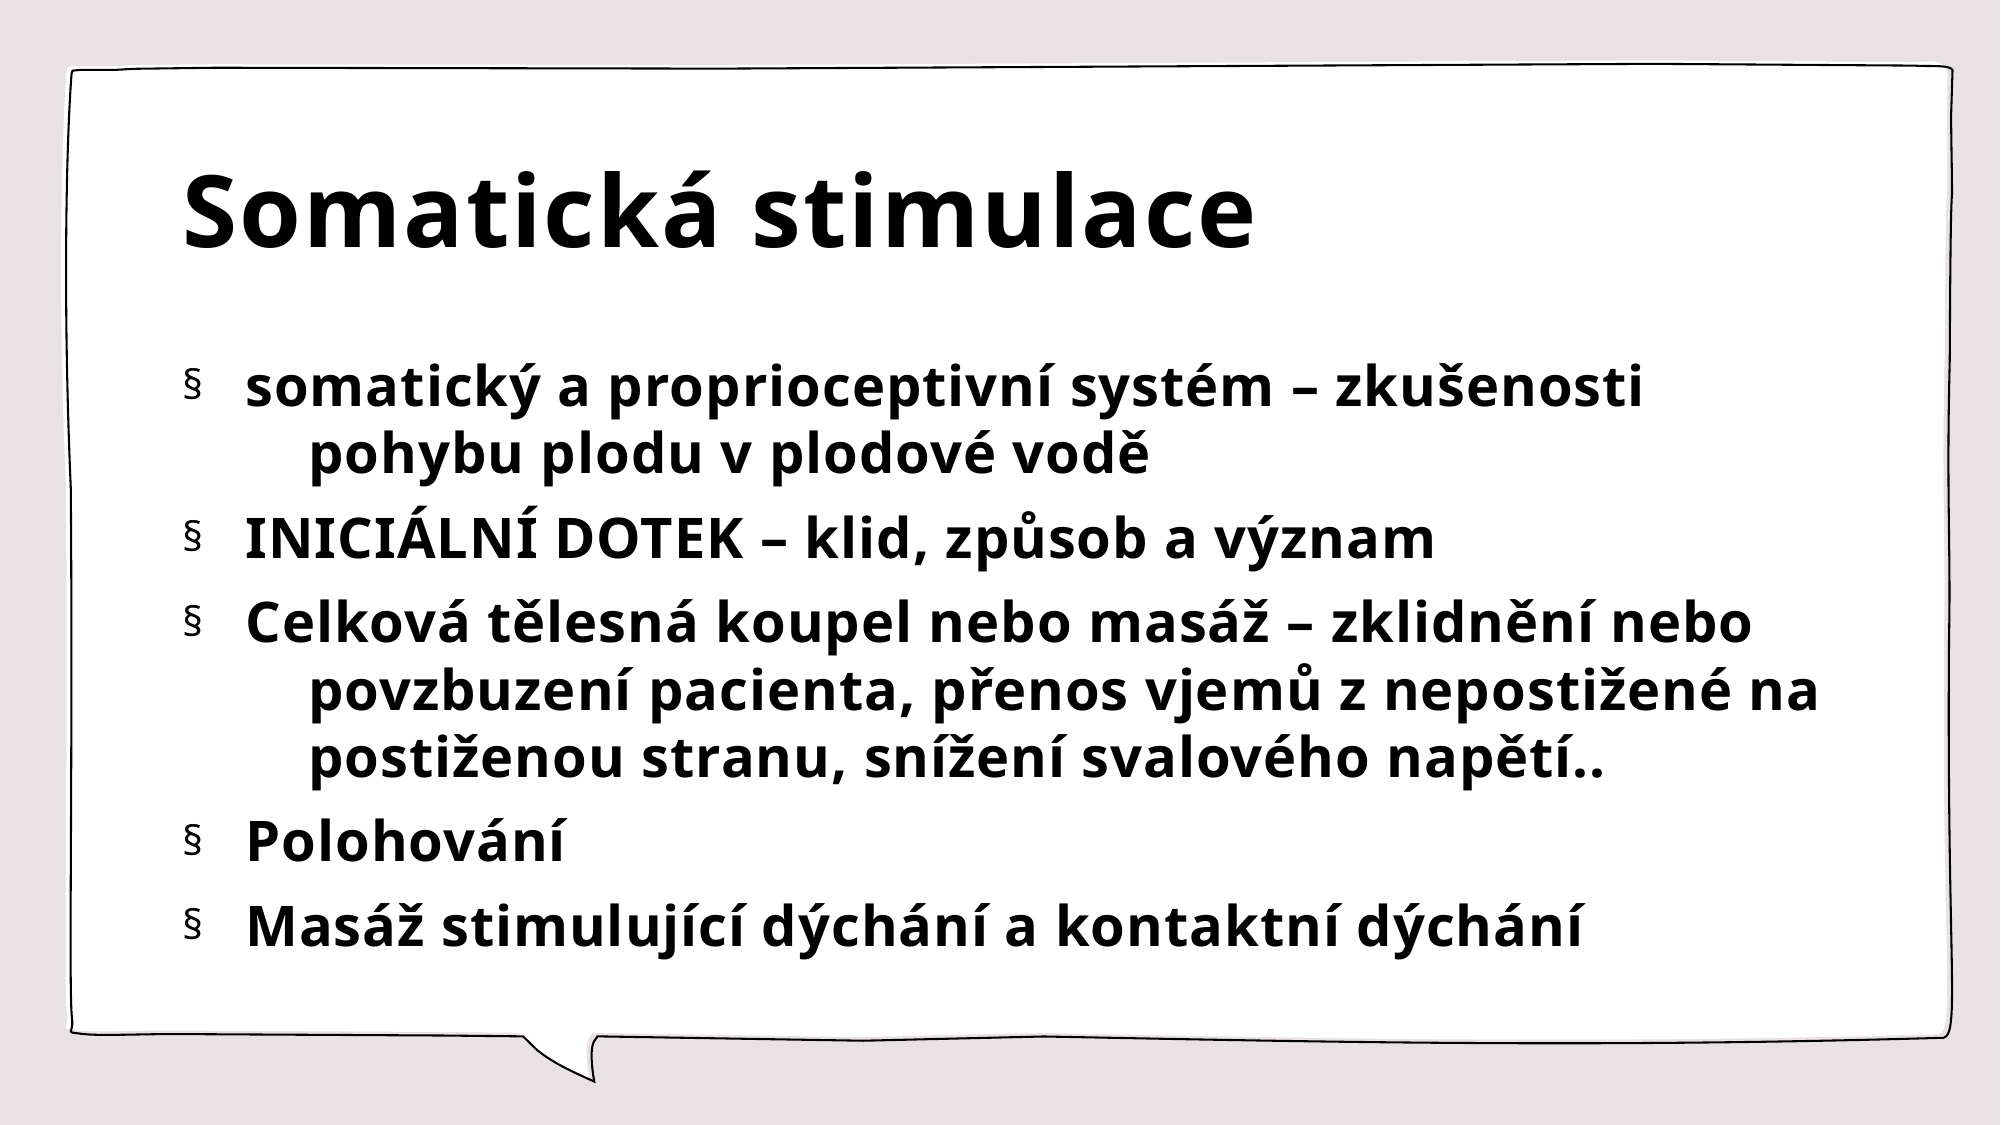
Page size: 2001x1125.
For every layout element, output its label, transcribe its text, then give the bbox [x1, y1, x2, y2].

title Somatická stimulace [167, 91, 1863, 324]
list somatický a proprioceptivní systém – zkušenosti pohybu plodu v plodové vodě INICIÁLNÍ DOTEK – klid, způsob a význam Celková tělesná koupel nebo masáž – zklidnění nebo povzbuzení pacienta, přenos vjemů z nepostižené na postiženou stranu, snížení svalového napětí.. Polohování Masáž stimulující dýchání a kontaktní dýchání [167, 342, 1863, 971]
